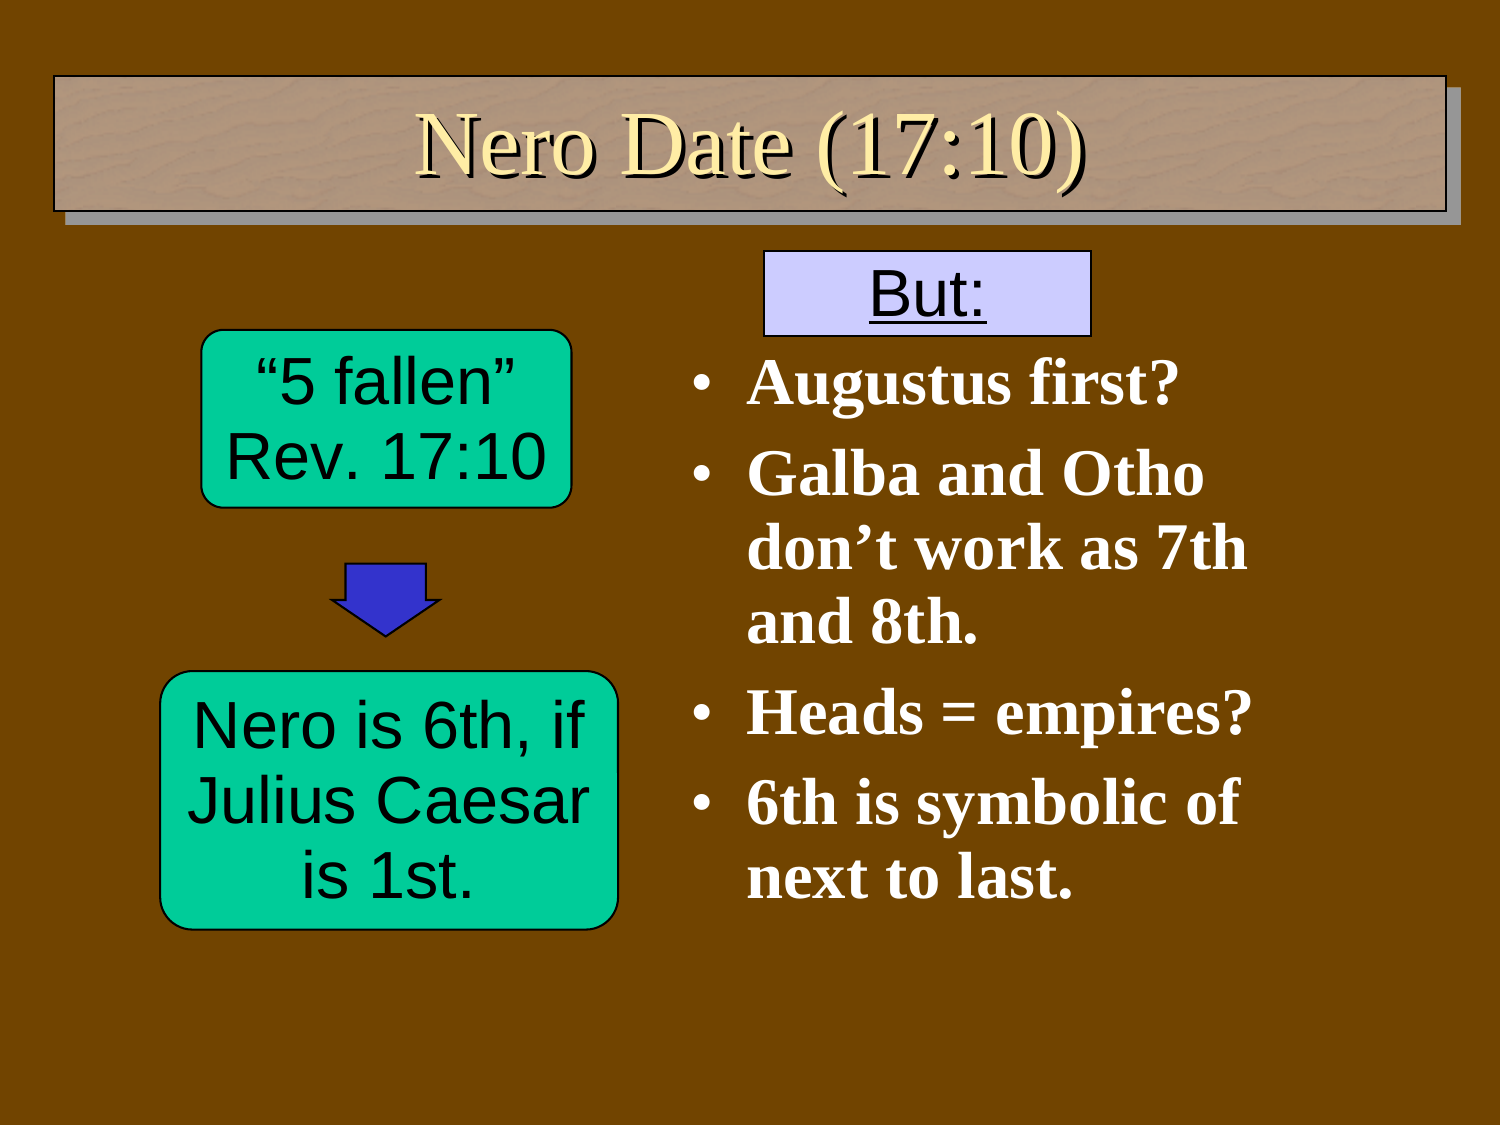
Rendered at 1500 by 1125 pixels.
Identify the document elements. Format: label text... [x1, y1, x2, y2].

title Nero Date (17:10) [65, 85, 1435, 203]
text_box “5 fallen” Rev. 17:10 [201, 329, 572, 508]
text_box Nero is 6th, if Julius Caesar is 1st. [160, 671, 619, 930]
picture [55, 77, 1445, 210]
text_box But: [764, 251, 1092, 337]
text_box [332, 563, 440, 637]
list Augustus first? Galba and Otho don’t work as 7th and 8th. Heads = empires? 6th is symbolic of next to last. [675, 337, 1351, 1088]
